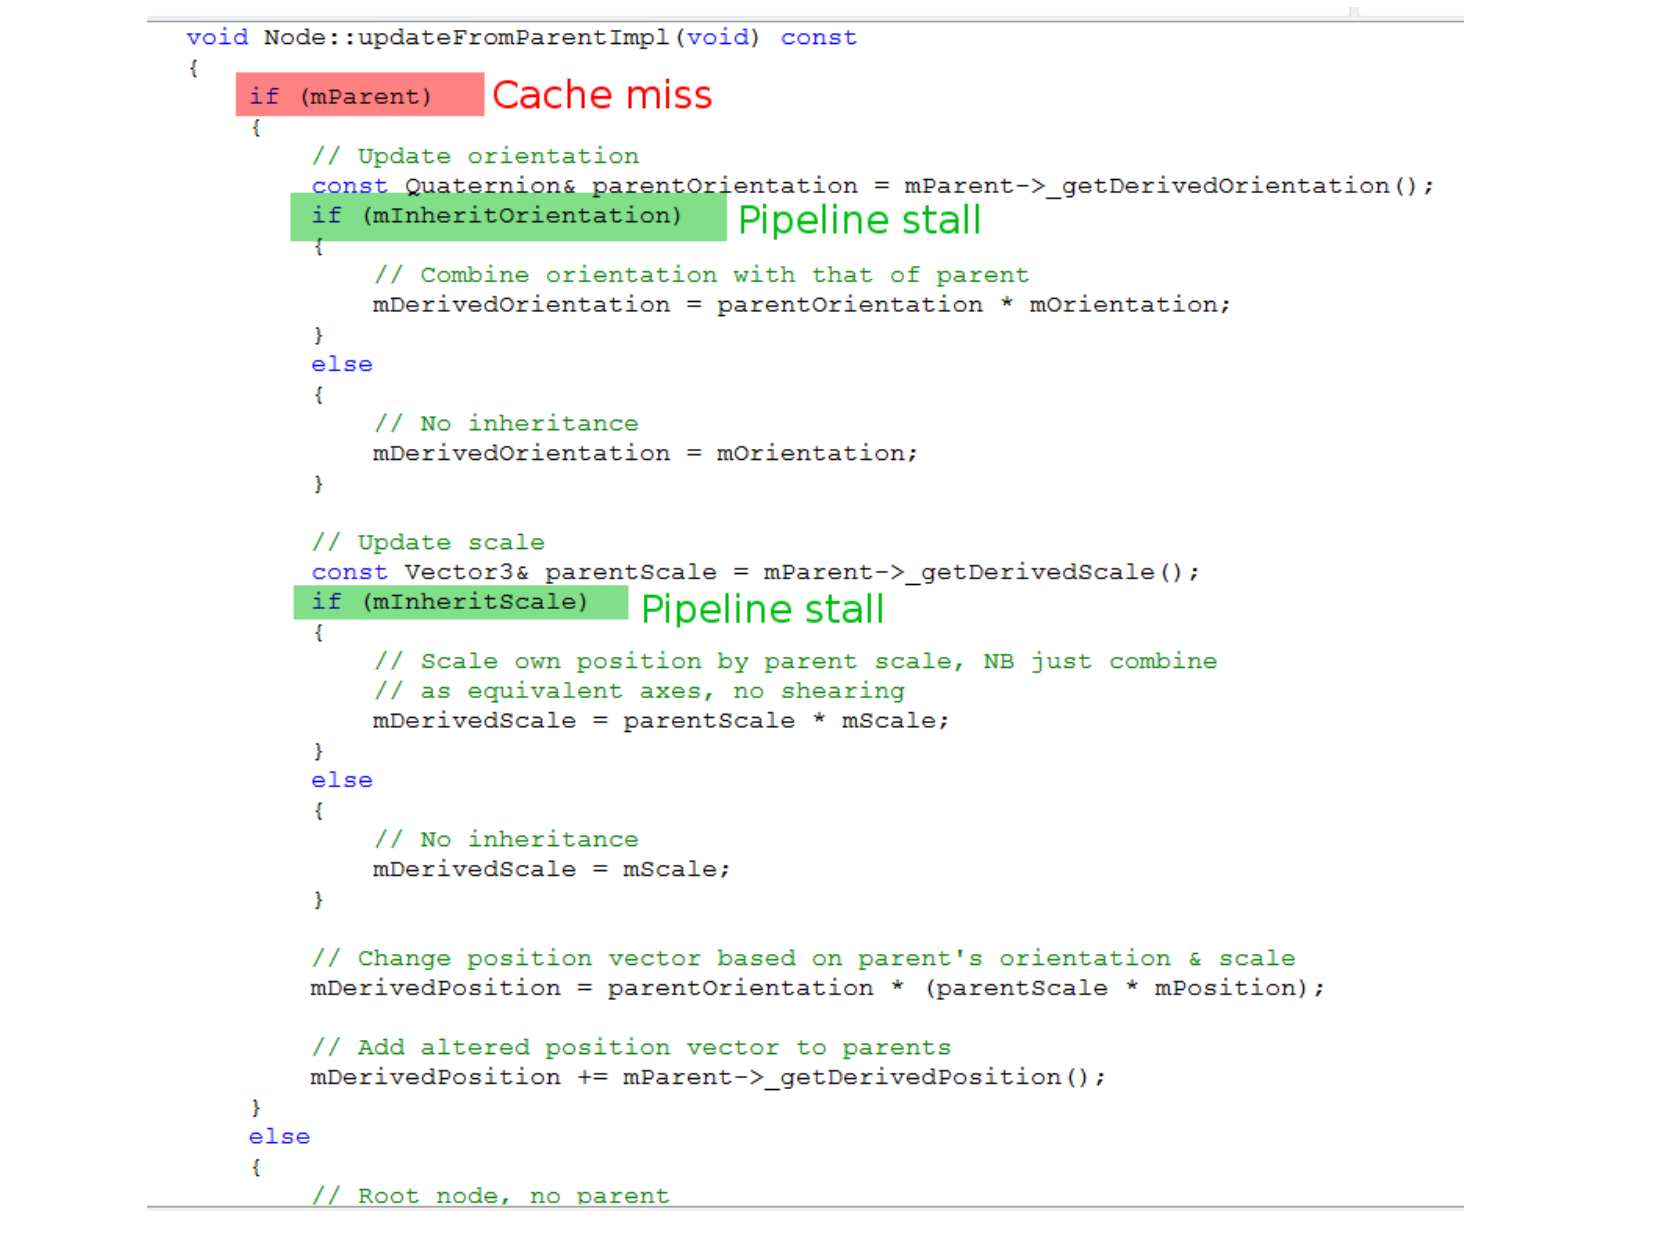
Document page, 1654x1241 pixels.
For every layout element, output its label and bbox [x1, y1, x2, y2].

picture [147, 7, 1464, 1211]
